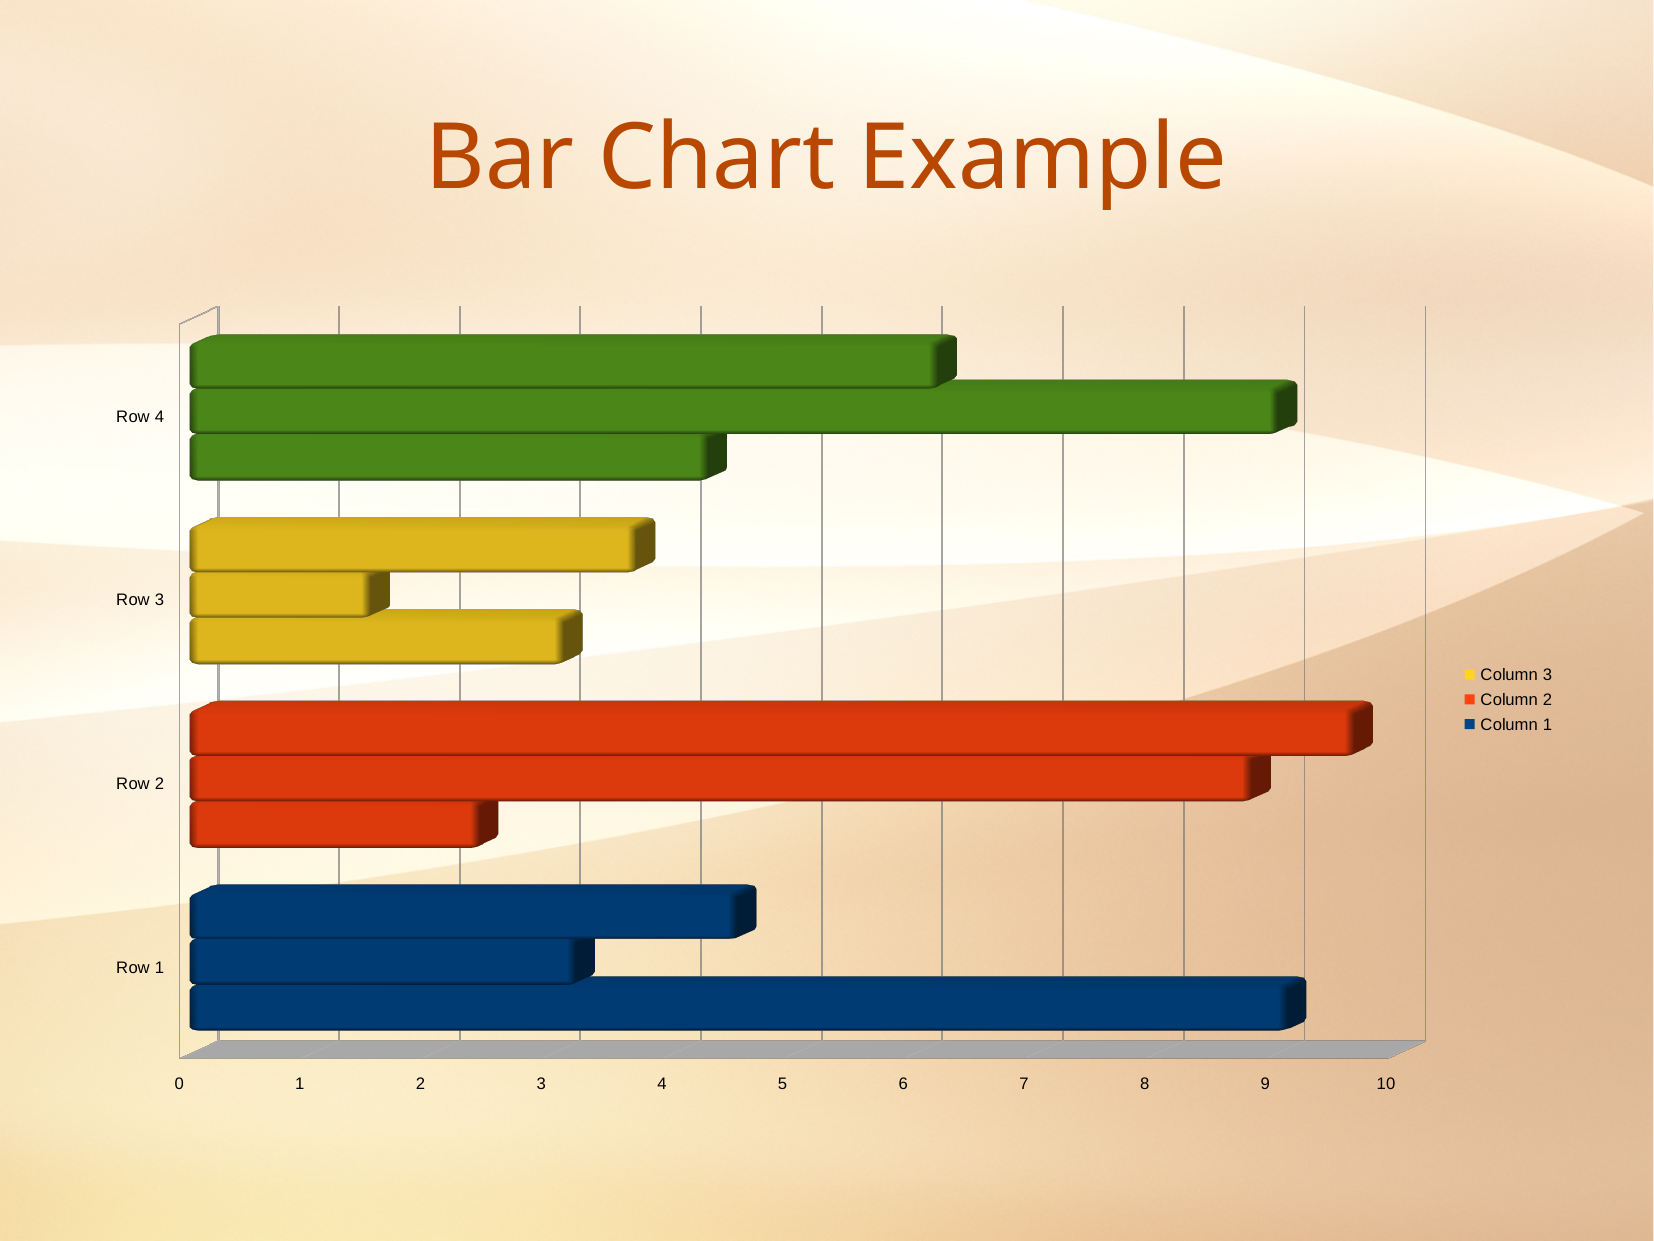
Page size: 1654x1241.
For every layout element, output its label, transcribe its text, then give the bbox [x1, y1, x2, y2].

chart [82, 290, 1571, 1109]
title Bar Chart Example [82, 49, 1571, 257]
picture [0, 0, 1654, 1241]
